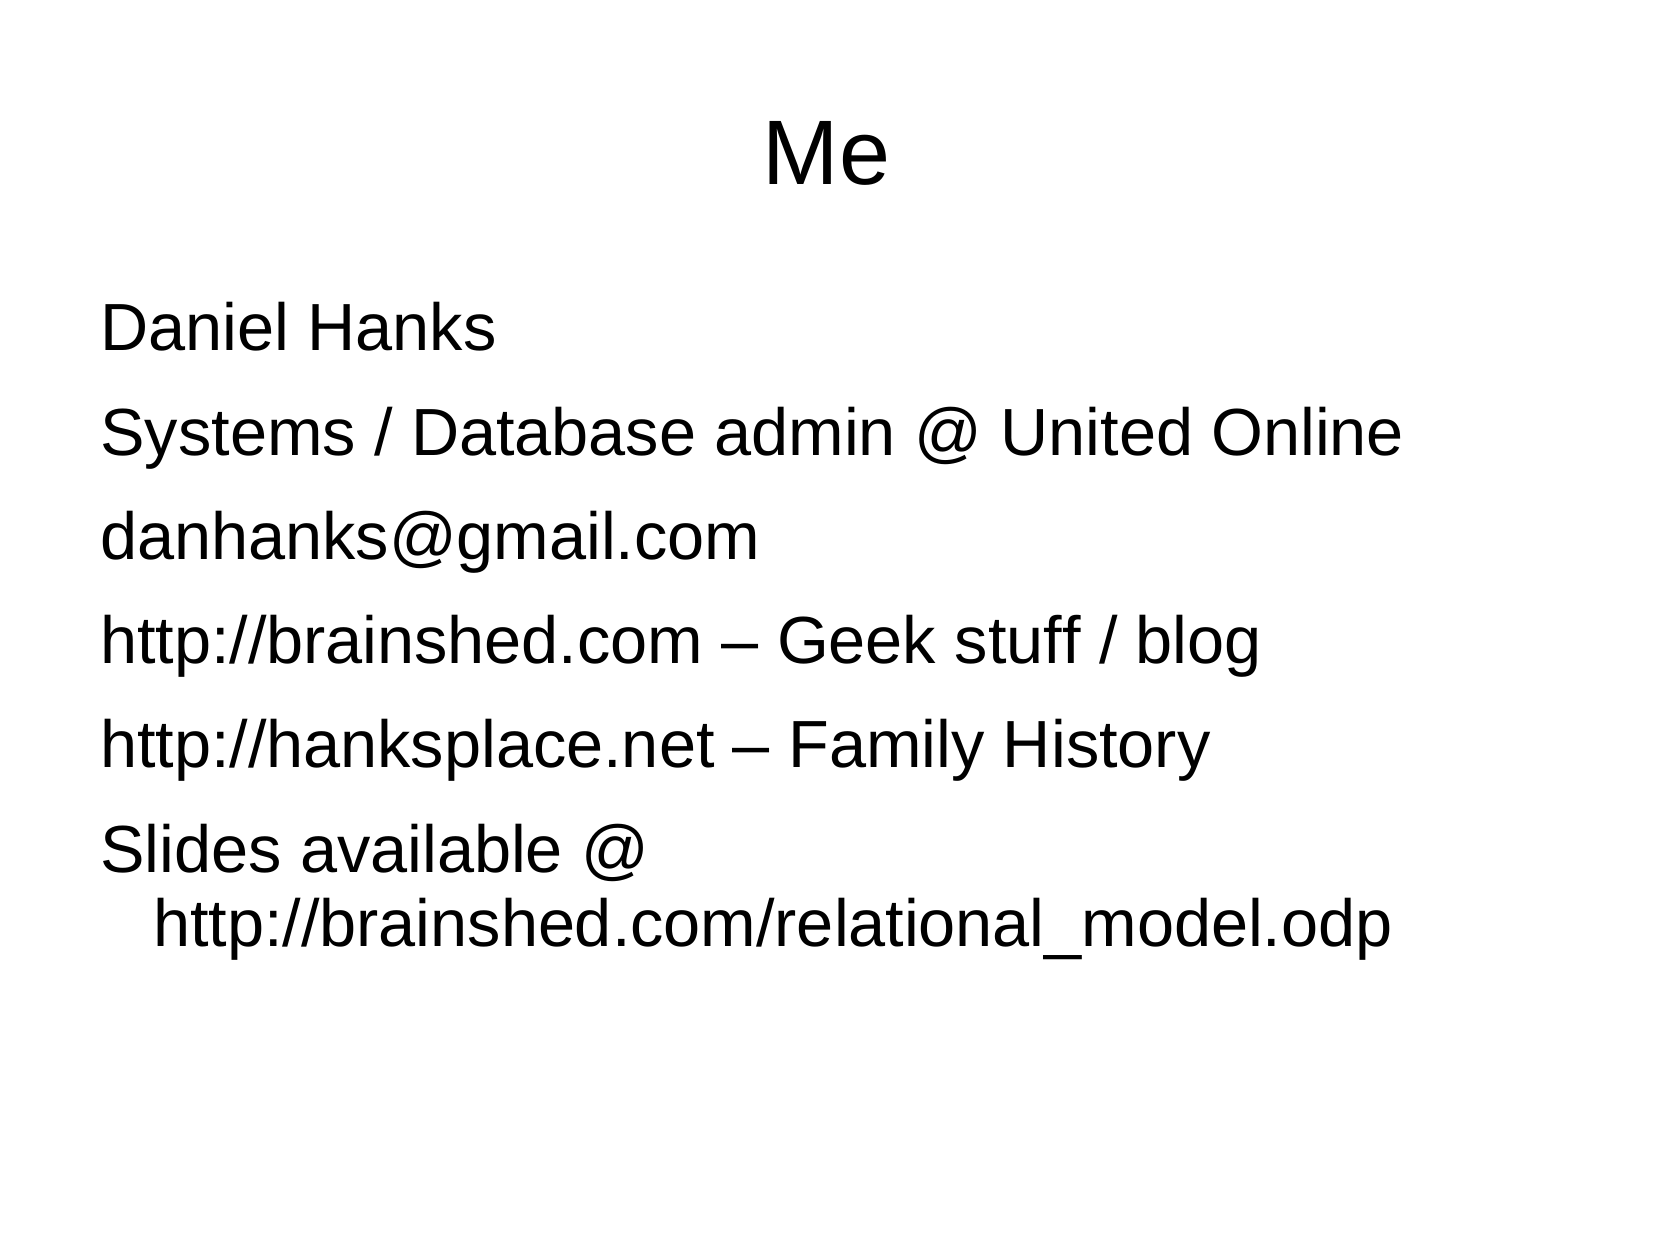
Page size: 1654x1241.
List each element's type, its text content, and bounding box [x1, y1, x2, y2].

list Daniel Hanks Systems / Database admin @ United Online danhanks@gmail.com http://brainshed.com – Geek stuff / blog http://hanksplace.net – Family History Slides available @ http://brainshed.com/relational_model.odp [82, 290, 1571, 1133]
title Me [82, 49, 1571, 257]
